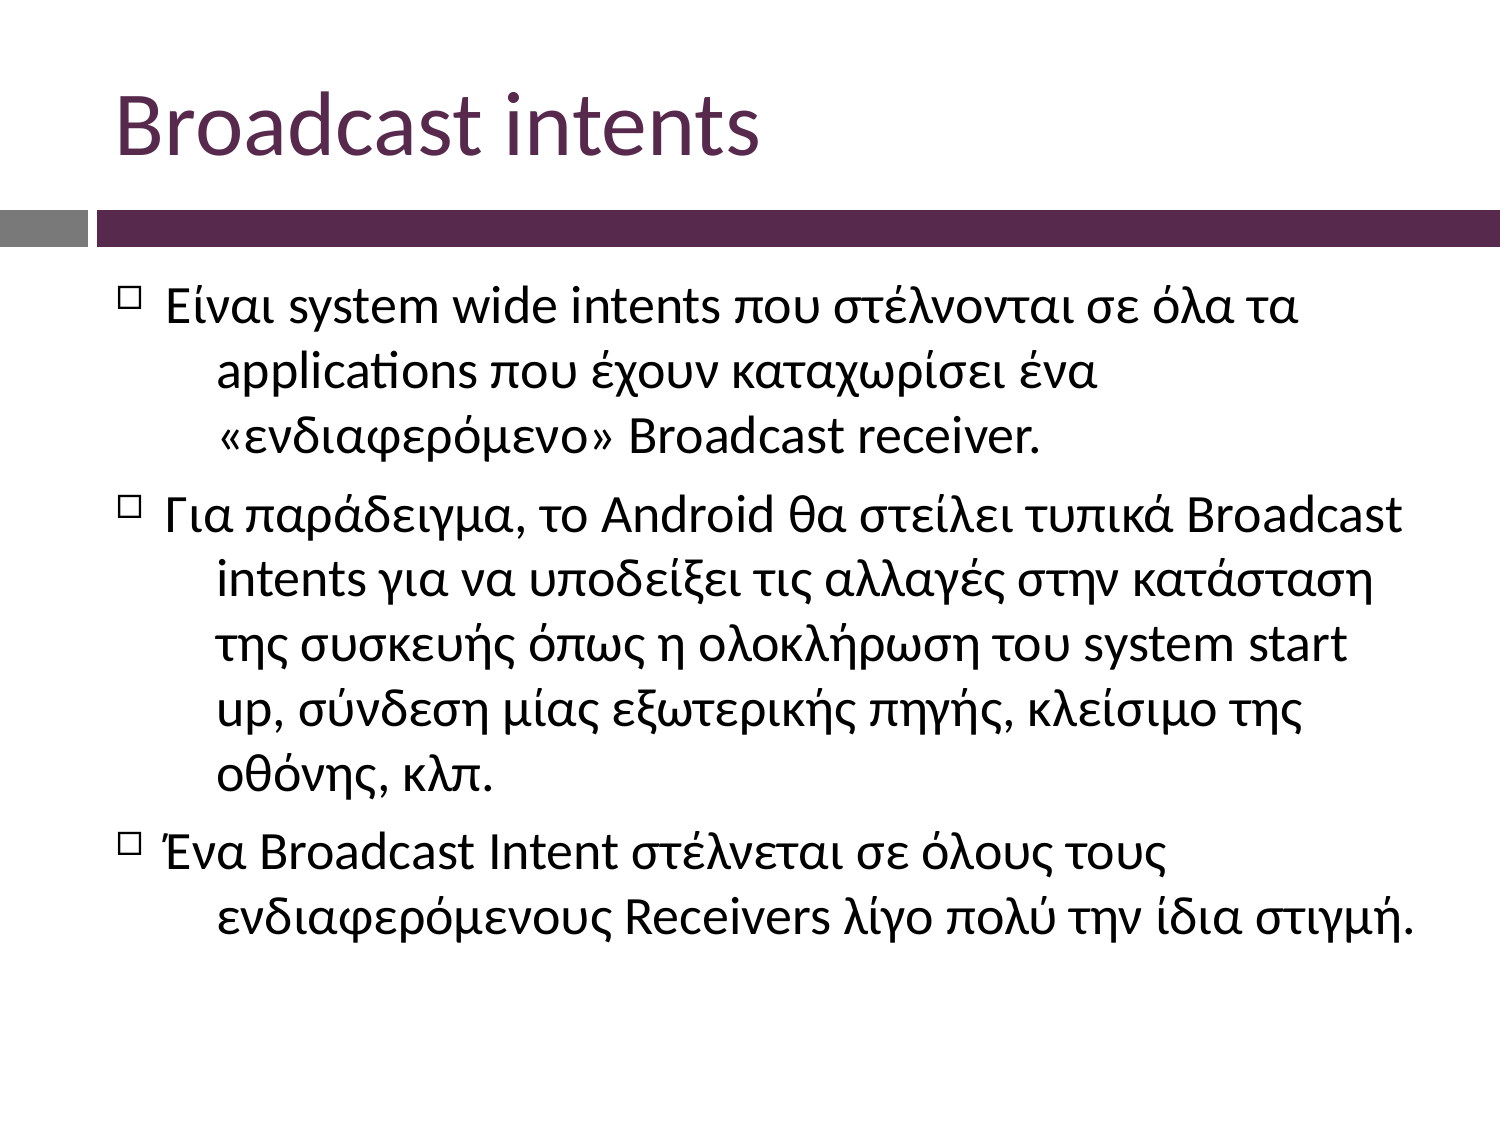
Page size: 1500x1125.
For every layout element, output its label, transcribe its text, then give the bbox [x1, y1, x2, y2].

list Είναι system wide intents που στέλνονται σε όλα τα applications που έχουν καταχωρίσει ένα «ενδιαφερόμενο» Broadcast receiver. Για παράδειγμα, το Android θα στείλει τυπικά Broadcast intents για να υποδείξει τις αλλαγές στην κατάσταση της συσκευής όπως η ολοκλήρωση του system start up, σύνδεση μίας εξωτερικής πηγής, κλείσιμο της οθόνης, κλπ. Ένα Broadcast Intent στέλνεται σε όλους τους ενδιαφερόμενους Receivers λίγο πολύ την ίδια στιγμή. [100, 262, 1438, 1000]
title Broadcast intents [99, 37, 1438, 201]
